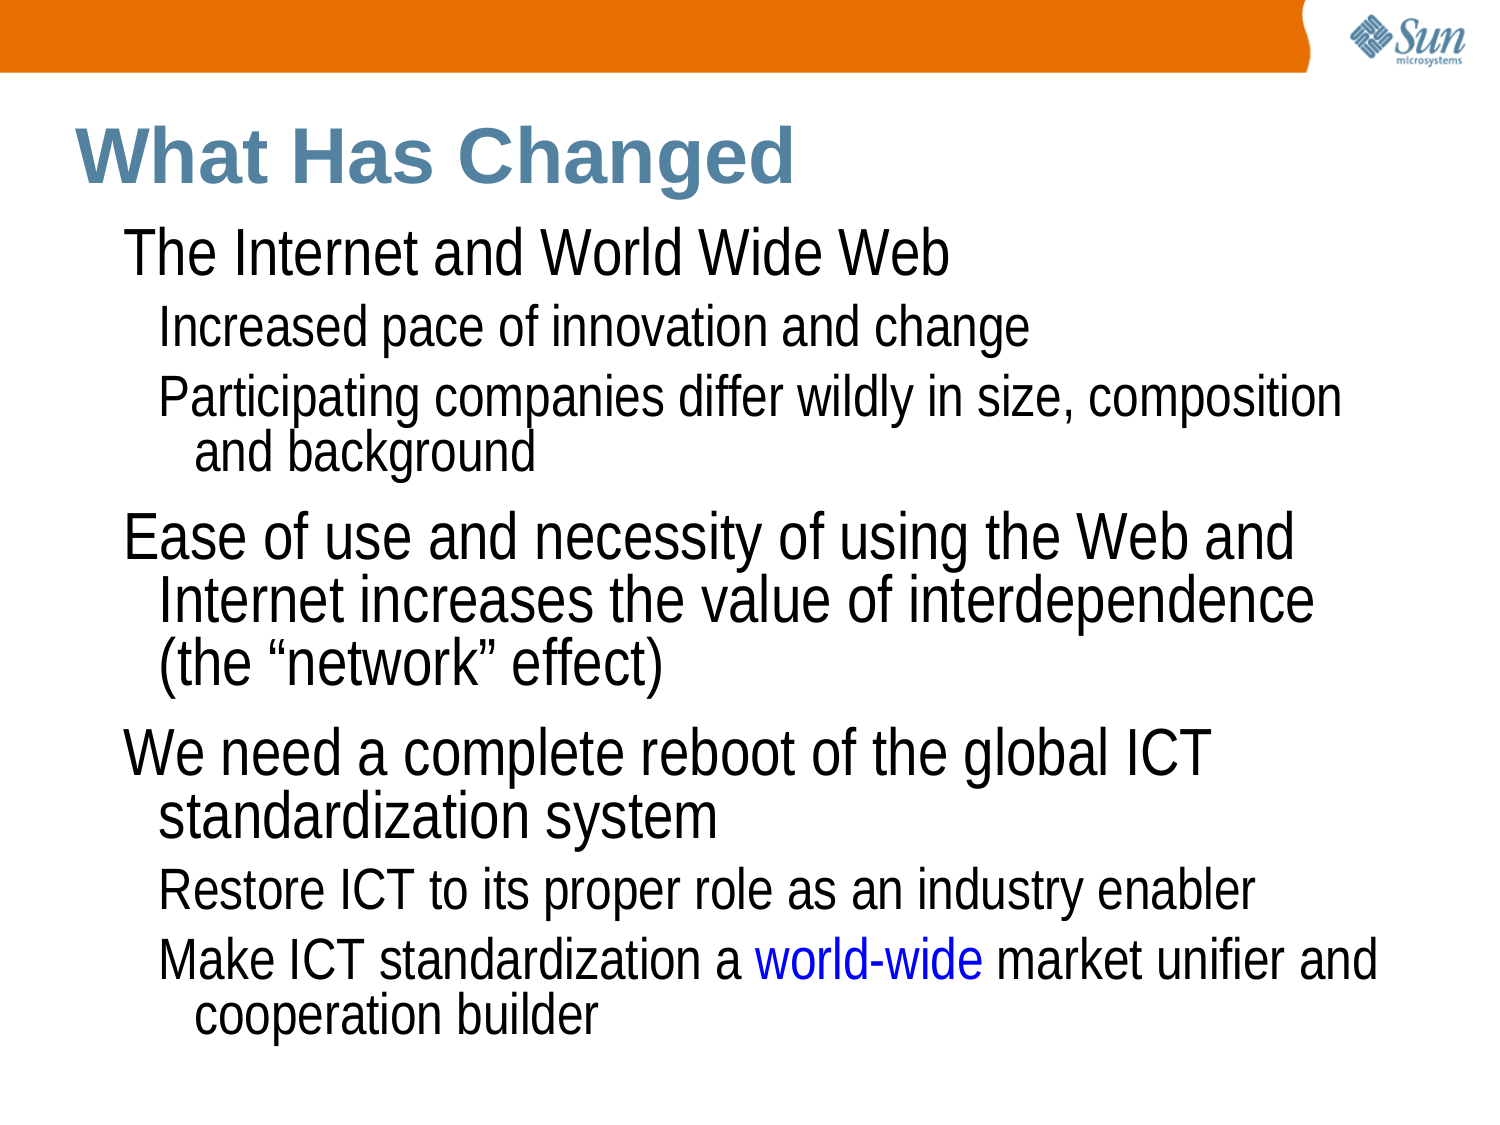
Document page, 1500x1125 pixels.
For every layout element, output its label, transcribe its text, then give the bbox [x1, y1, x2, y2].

title What Has Changed [75, 122, 1438, 228]
text_box The Internet and World Wide Web Increased pace of innovation and change Participating companies differ wildly in size, composition and background Ease of use and necessity of using the Web and Internet increases the value of interdependence (the “network” effect) We need a complete reboot of the global ICT standardization system Restore ICT to its proper role as an industry enabler Make ICT standardization a world-wide market unifier and cooperation builder [88, 224, 1426, 1125]
picture [0, 0, 1500, 75]
